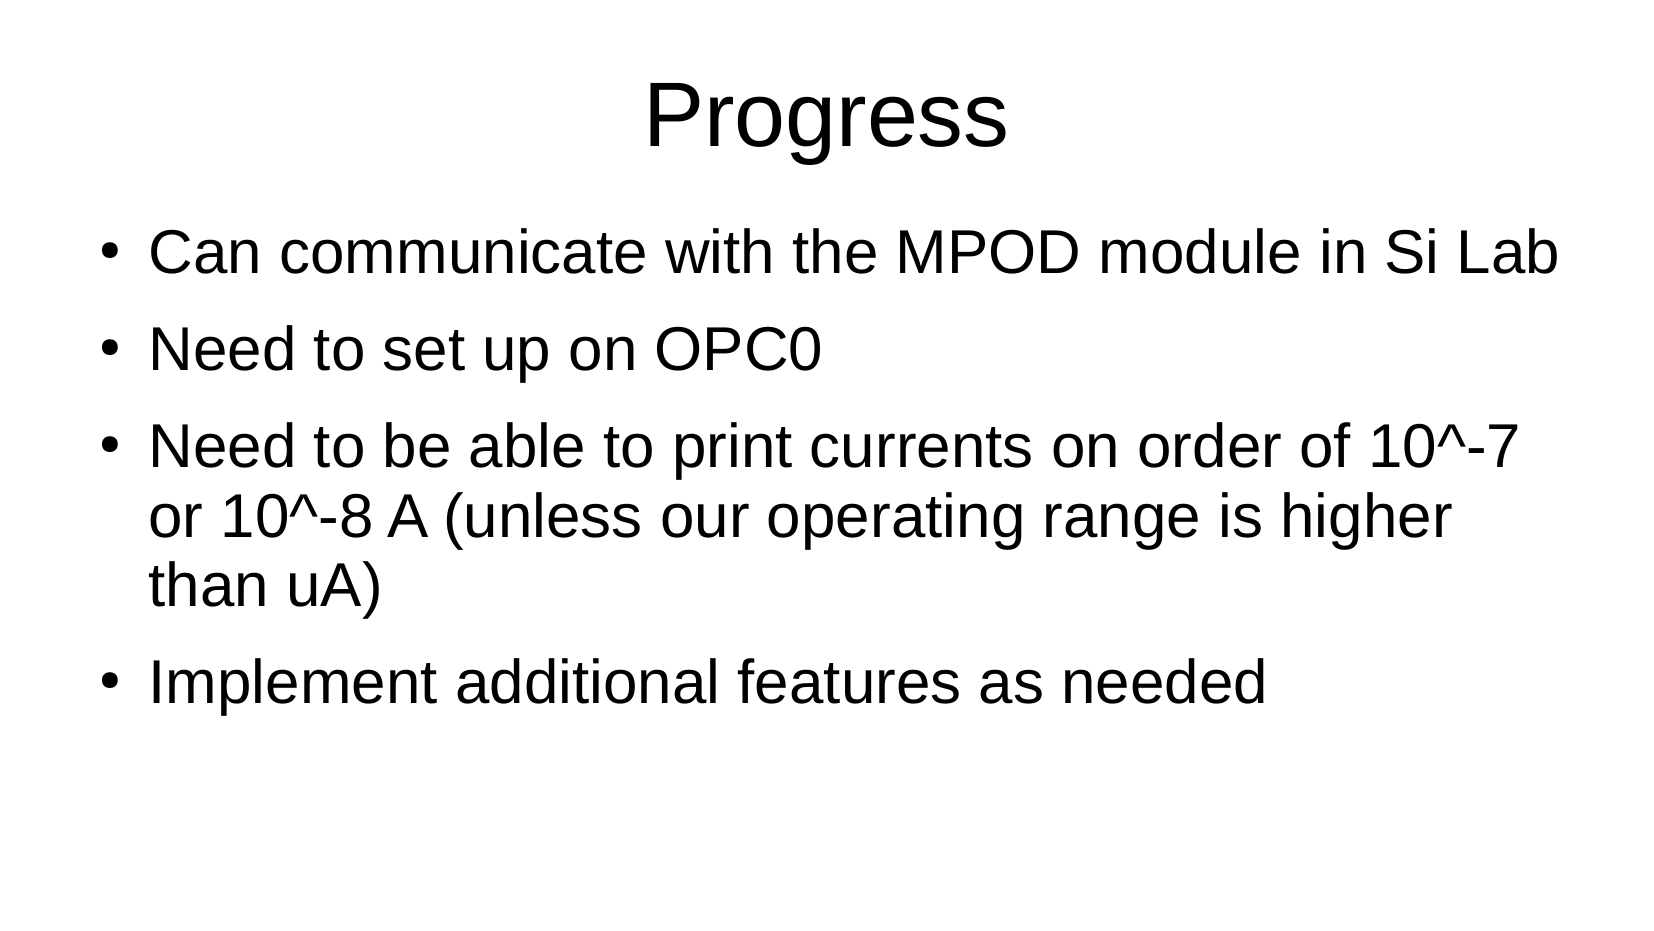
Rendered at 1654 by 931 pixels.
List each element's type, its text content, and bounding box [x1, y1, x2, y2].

list Can communicate with the MPOD module in Si Lab Need to set up on OPC0 Need to be able to print currents on order of 10^-7 or 10^-8 A (unless our operating range is higher than uA) Implement additional features as needed [82, 217, 1571, 758]
title Progress [82, 37, 1571, 193]
